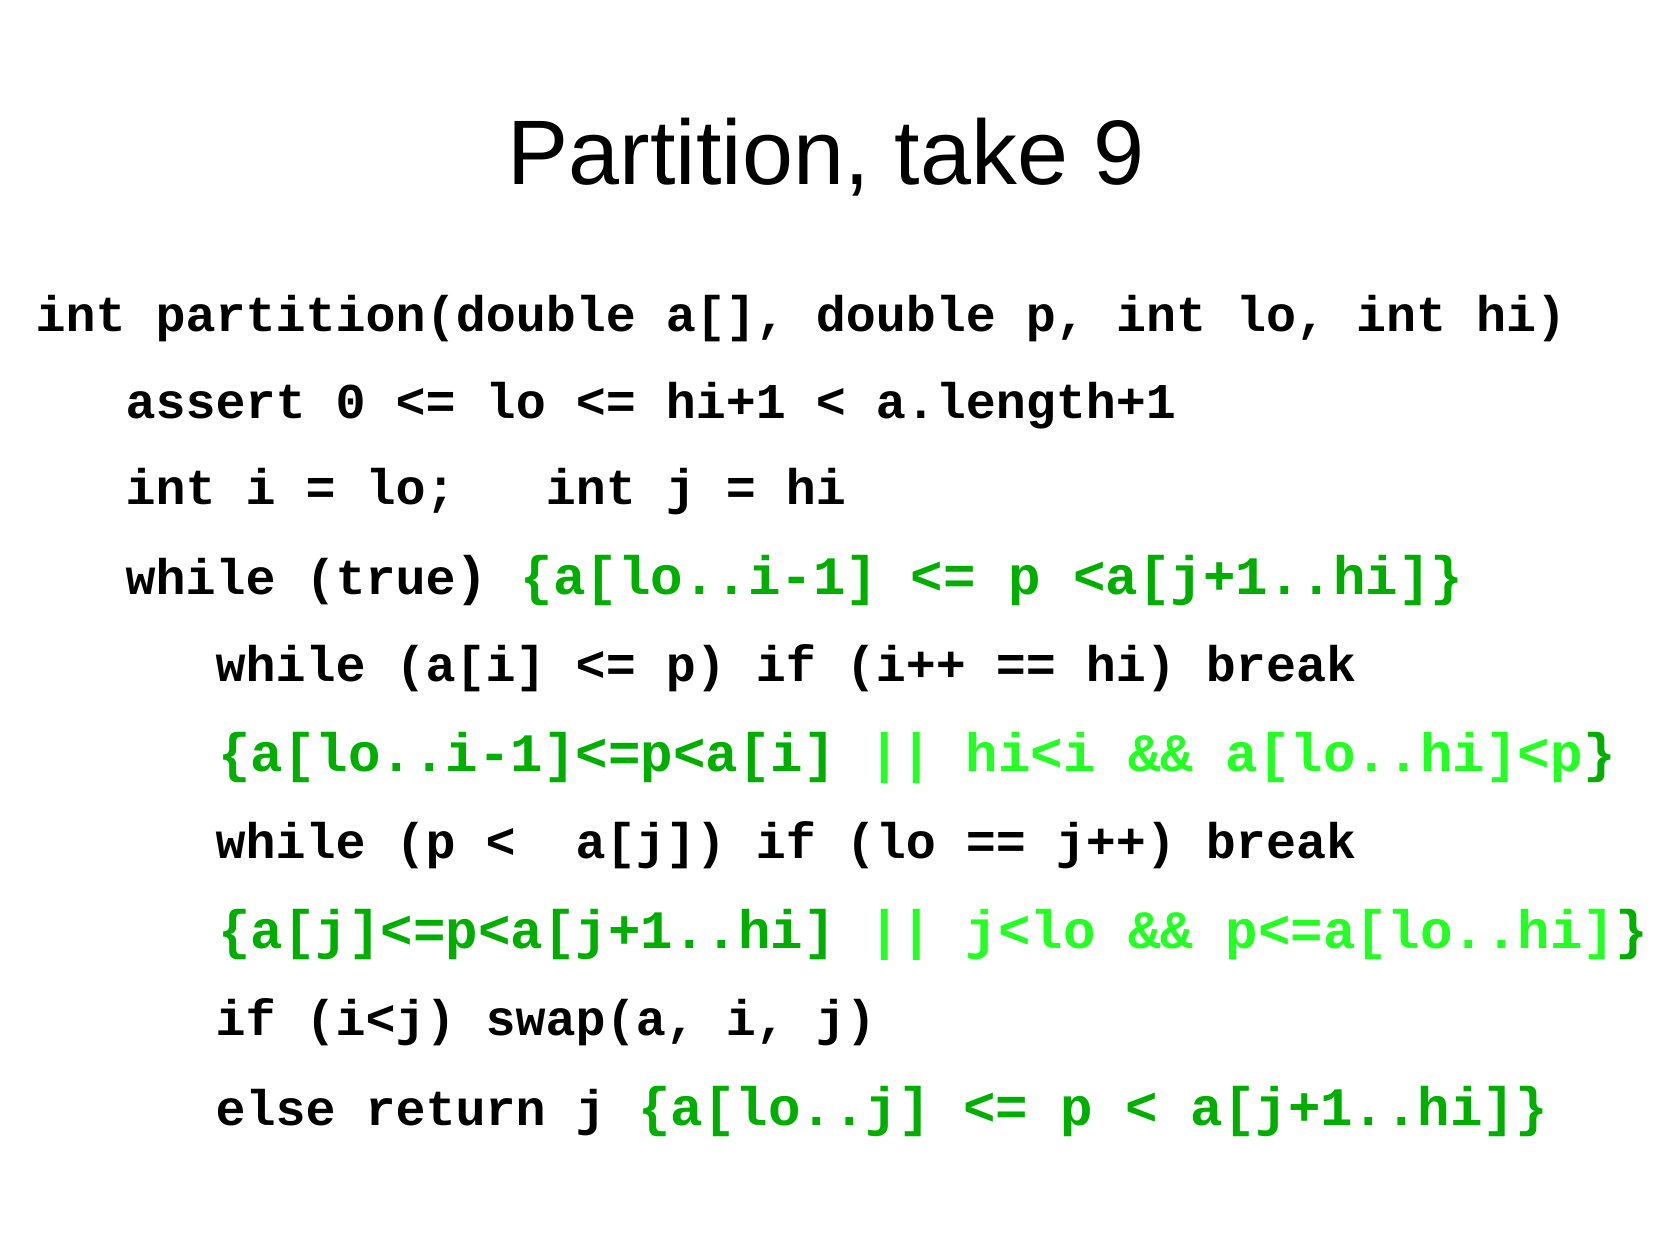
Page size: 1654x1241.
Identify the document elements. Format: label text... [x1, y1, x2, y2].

list int partition(double a[], double p, int lo, int hi) assert 0 <= lo <= hi+1 < a.length+1 int i = lo; int j = hi while (true) {a[lo..i-1] <= p <a[j+1..hi]} while (a[i] <= p) if (i++ == hi) break {a[lo..i-1]<=p<a[i] || hi<i && a[lo..hi]<p} while (p < a[j]) if (lo == j++) break {a[j]<=p<a[j+1..hi] || j<lo && p<=a[lo..hi]} if (i<j) swap(a, i, j) else return j {a[lo..j] <= p < a[j+1..hi]} [0, 290, 1654, 1201]
title Partition, take 9 [82, 49, 1571, 257]
